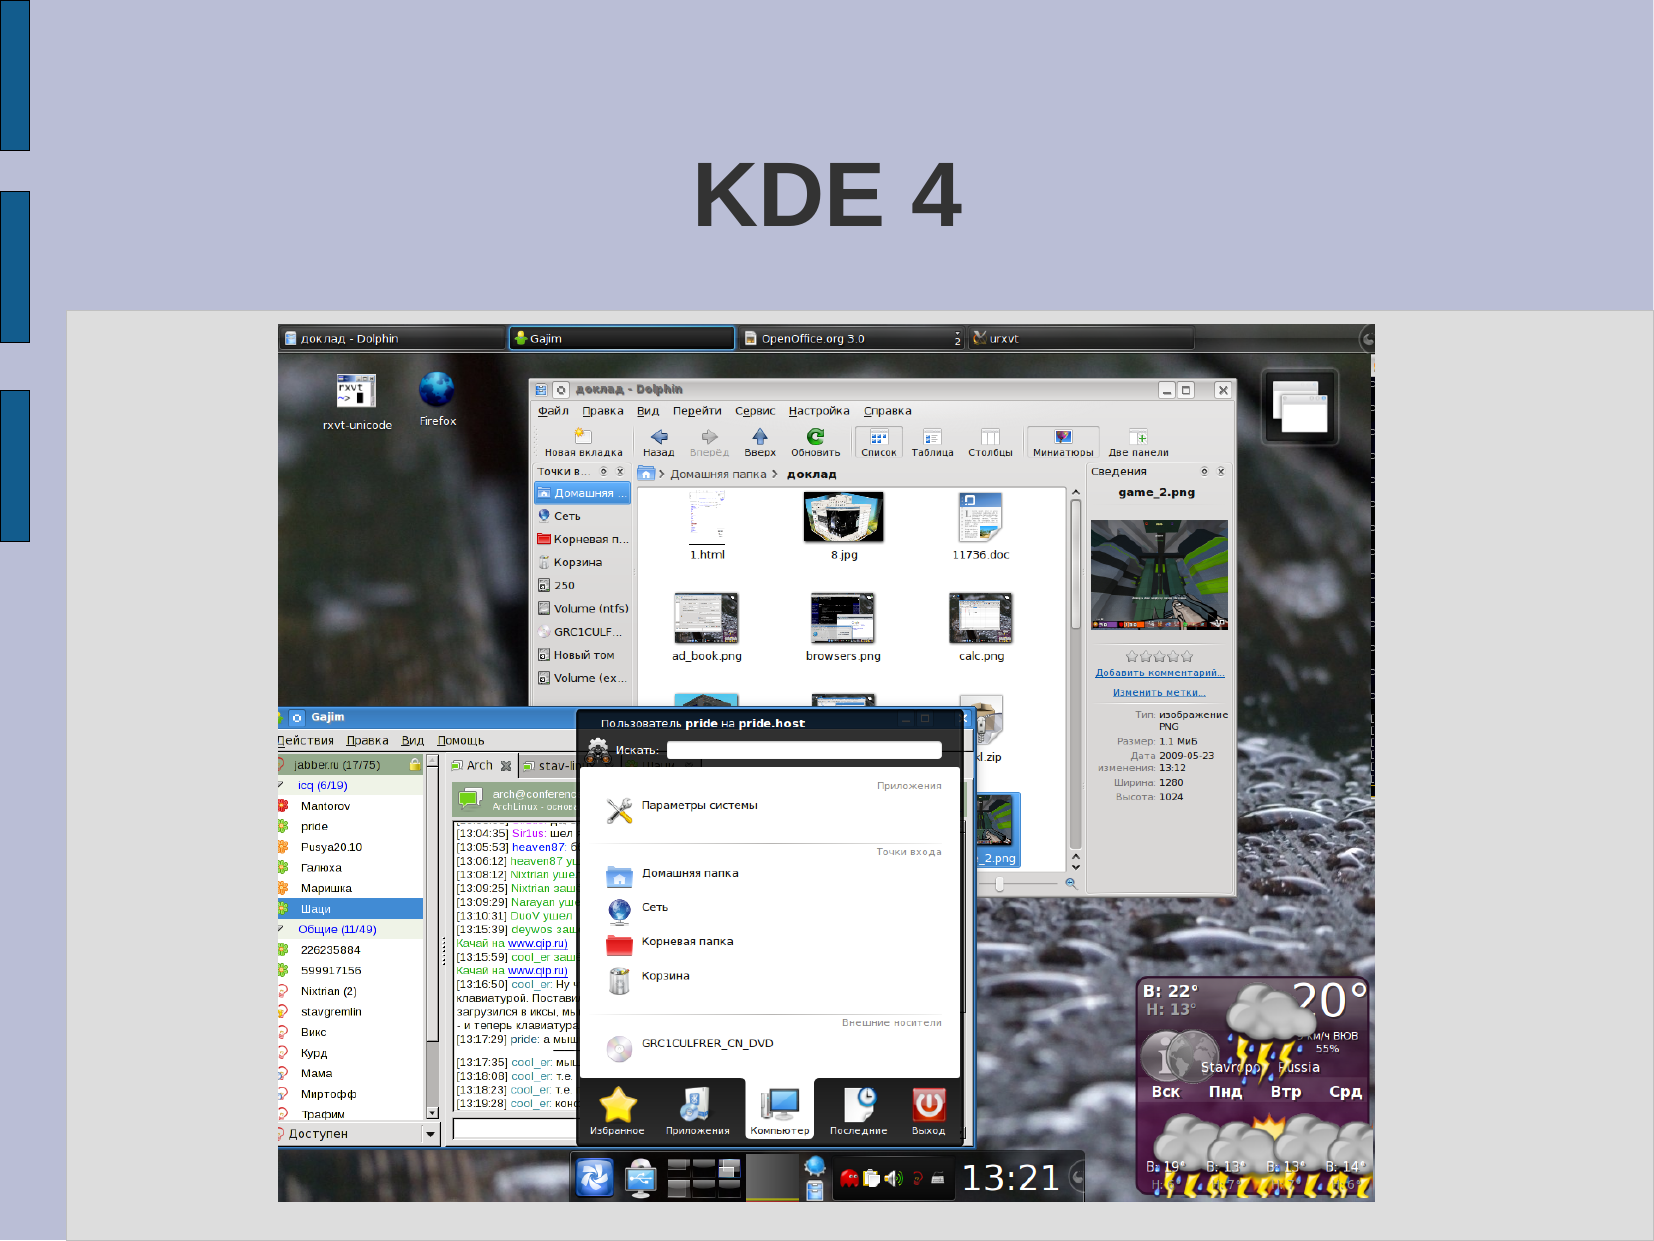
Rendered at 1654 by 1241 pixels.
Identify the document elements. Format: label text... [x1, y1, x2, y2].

picture [278, 324, 1375, 1202]
title KDE 4 [121, 91, 1534, 299]
